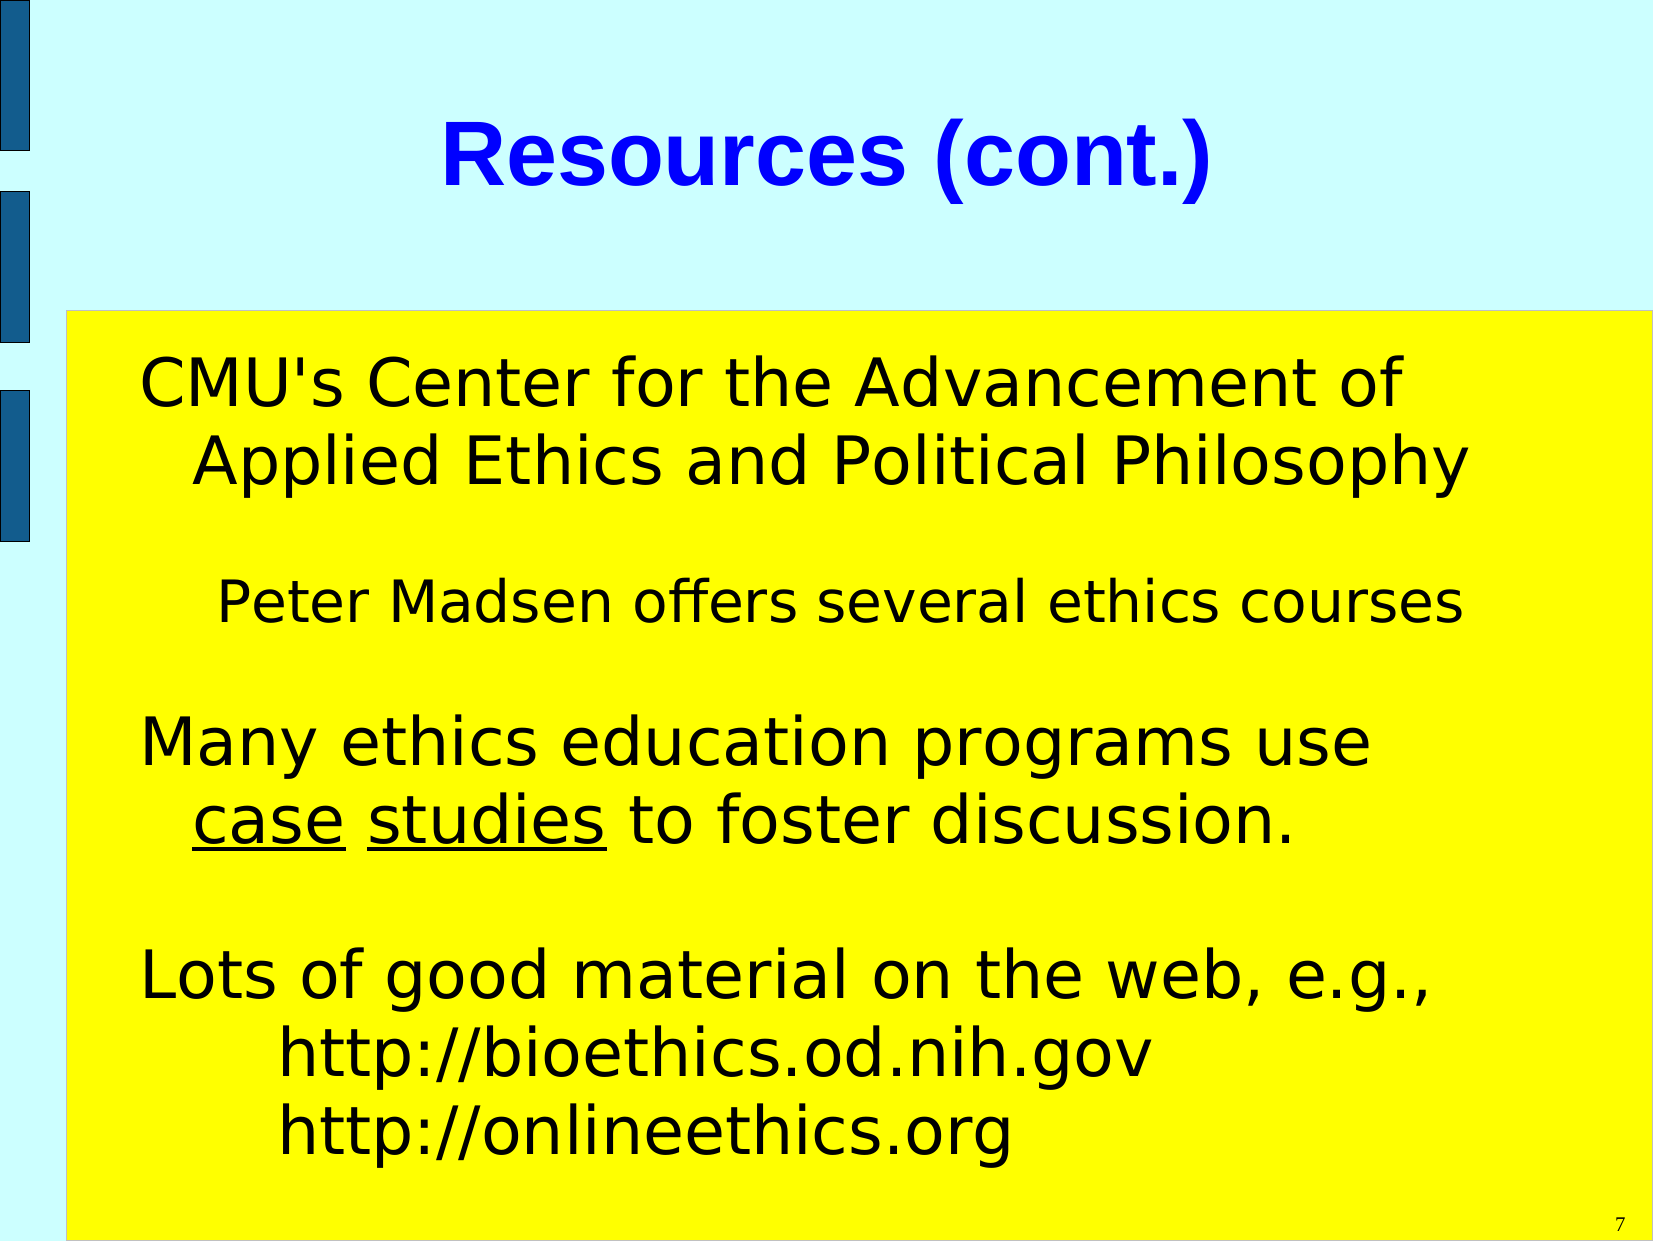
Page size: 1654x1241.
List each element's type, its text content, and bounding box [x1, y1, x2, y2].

list CMU's Center for the Advancement of Applied Ethics and Political Philosophy Peter Madsen offers several ethics courses Many ethics education programs use case studies to foster discussion. Lots of good material on the web, e.g., http://bioethics.od.nih.gov http://onlineethics.org [121, 344, 1534, 1171]
title Resources (cont.) [121, 49, 1534, 258]
